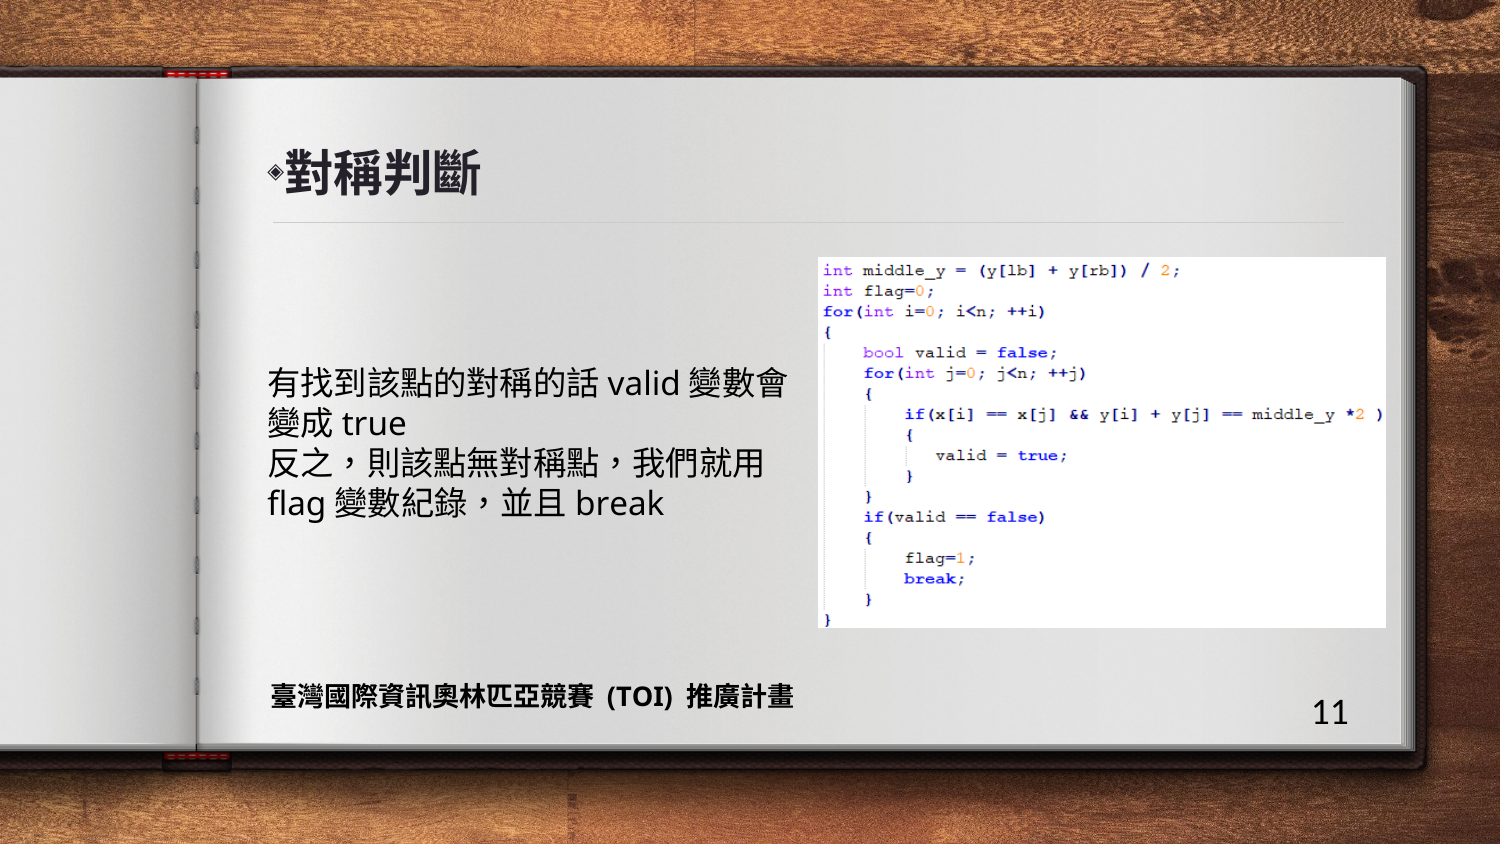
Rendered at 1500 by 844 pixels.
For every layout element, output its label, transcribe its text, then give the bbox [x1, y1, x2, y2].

picture [818, 257, 1386, 628]
text_box 10 [1295, 672, 1386, 737]
list 對稱判斷 [252, 126, 1194, 216]
text_box 有找到該點的對稱的話valid變數會變成true 反之，則該點無對稱點，我們就用flag變數紀錄，並且break [252, 354, 805, 532]
